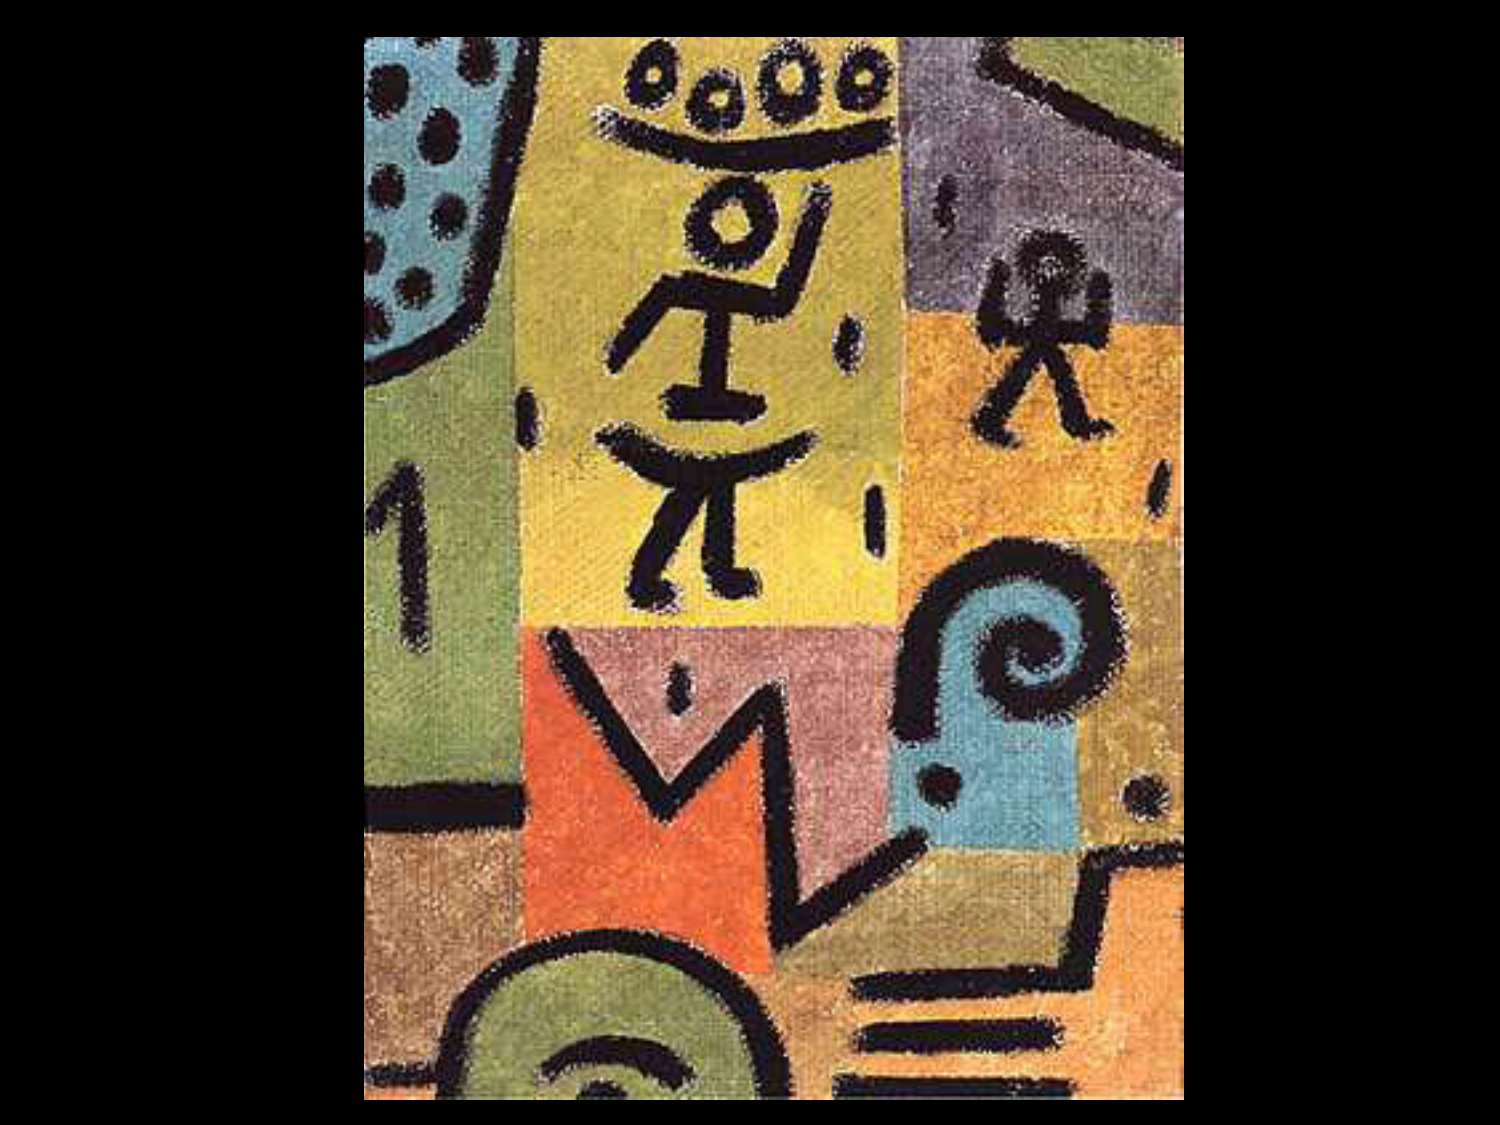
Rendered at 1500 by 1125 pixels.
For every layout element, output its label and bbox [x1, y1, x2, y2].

picture [364, 37, 1184, 1101]
